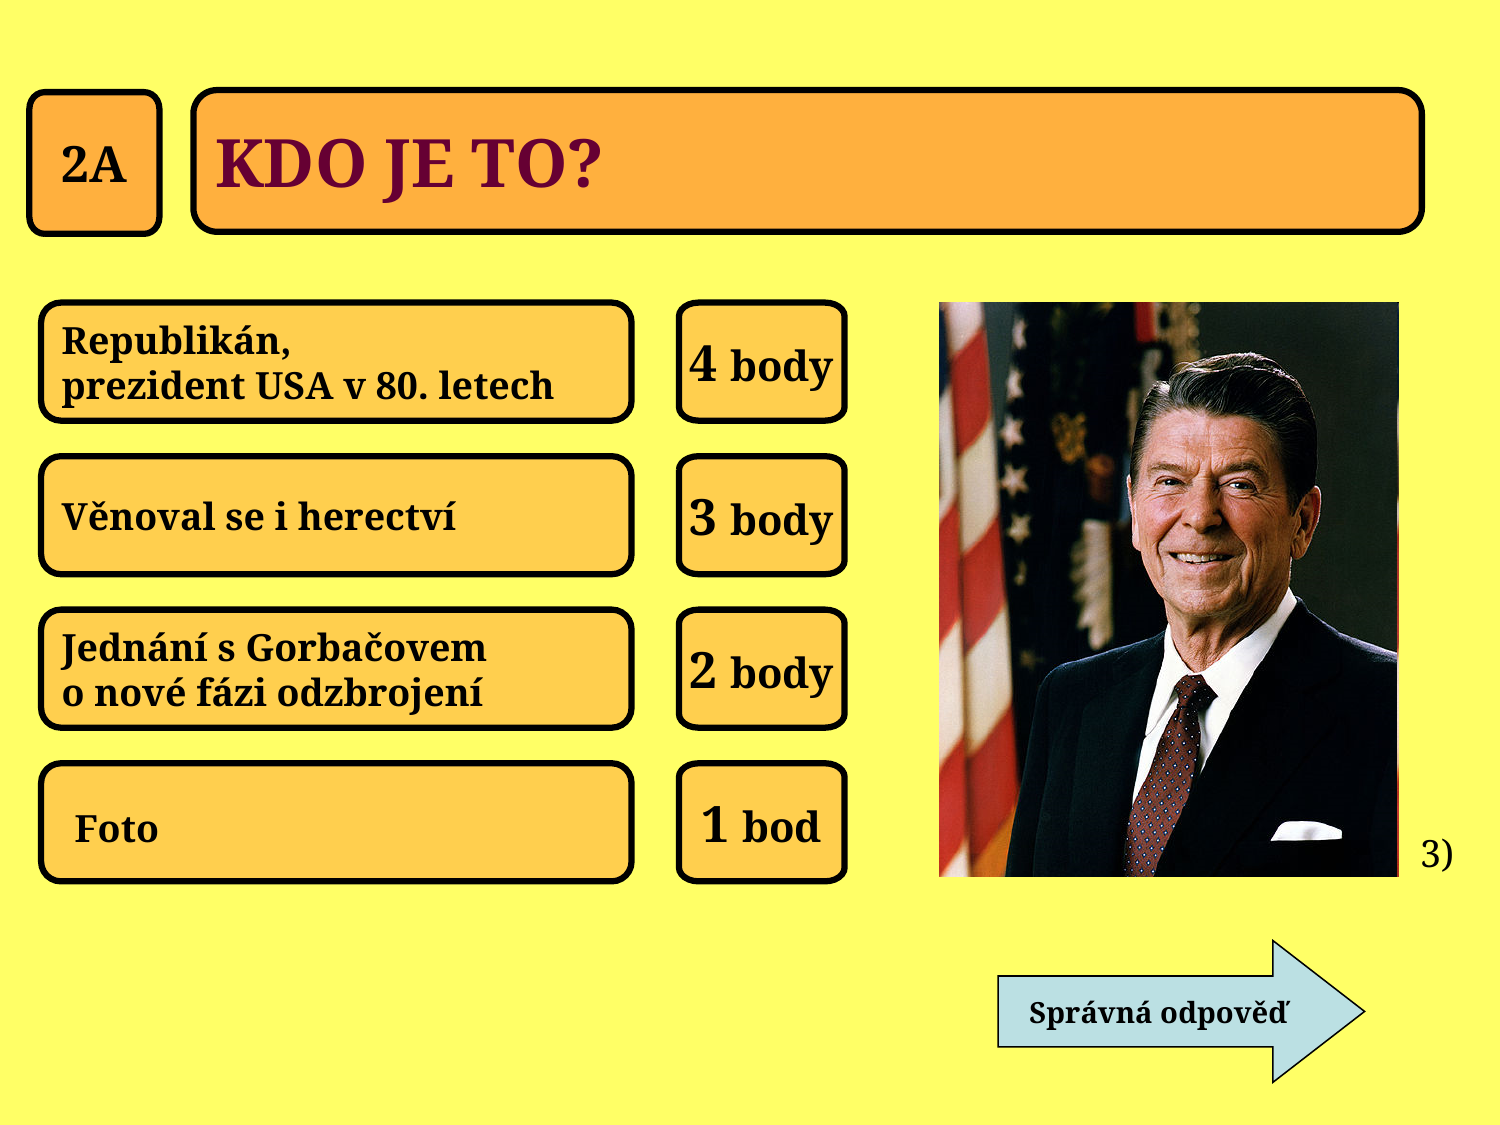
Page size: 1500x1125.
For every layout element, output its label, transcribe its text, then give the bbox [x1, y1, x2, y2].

text_box 3) [1405, 822, 1500, 883]
text_box 4 body [27, 89, 162, 236]
text_box 4 body [38, 761, 634, 884]
text_box KDO JE TO? [193, 90, 1422, 232]
text_box 4 body [678, 302, 845, 421]
text_box 3 body [678, 456, 845, 575]
picture [939, 302, 1399, 877]
text_box Správná odpověď [998, 940, 1365, 1083]
text_box 2A [29, 92, 160, 234]
text_box Republikán, prezident USA v 80. letech [41, 302, 632, 421]
text_box 4 body [38, 454, 634, 577]
text_box Věnoval se i herectví [41, 456, 632, 575]
text_box 2 body [678, 609, 845, 728]
text_box 4 body [38, 300, 634, 423]
text_box Jednání s Gorbačovem o nové fázi odzbrojení [41, 609, 632, 728]
text_box 4 body [191, 87, 1425, 234]
text_box Foto [41, 763, 632, 882]
text_box 1 bod [678, 763, 845, 882]
text_box 4 body [38, 607, 634, 730]
